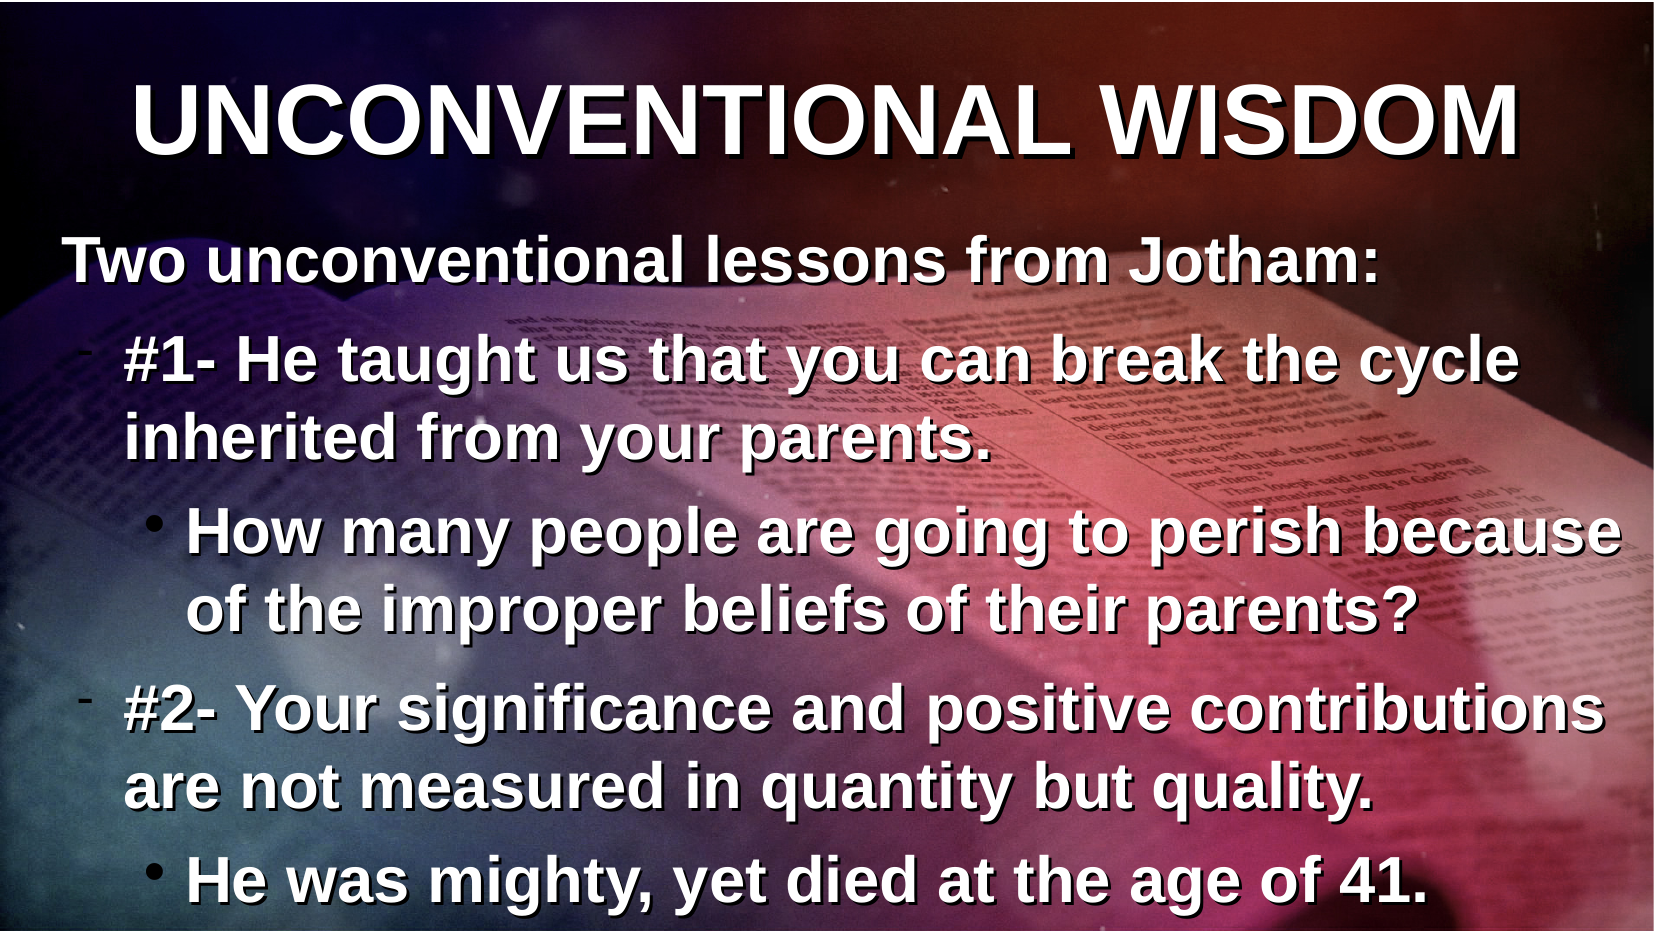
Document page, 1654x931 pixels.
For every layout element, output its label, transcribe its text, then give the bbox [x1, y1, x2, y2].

text_box UNCONVENTIONAL WISDOM [82, 37, 1571, 193]
text_box Two unconventional lessons from Jotham: #1- He taught us that you can break the cycle inherited from your parents. How many people are going to perish because of the improper beliefs of their parents? #2- Your significance and positive contributions are not measured in quantity but quality. He was mighty, yet died at the age of 41. [0, 217, 1654, 931]
picture [0, 2, 1654, 217]
